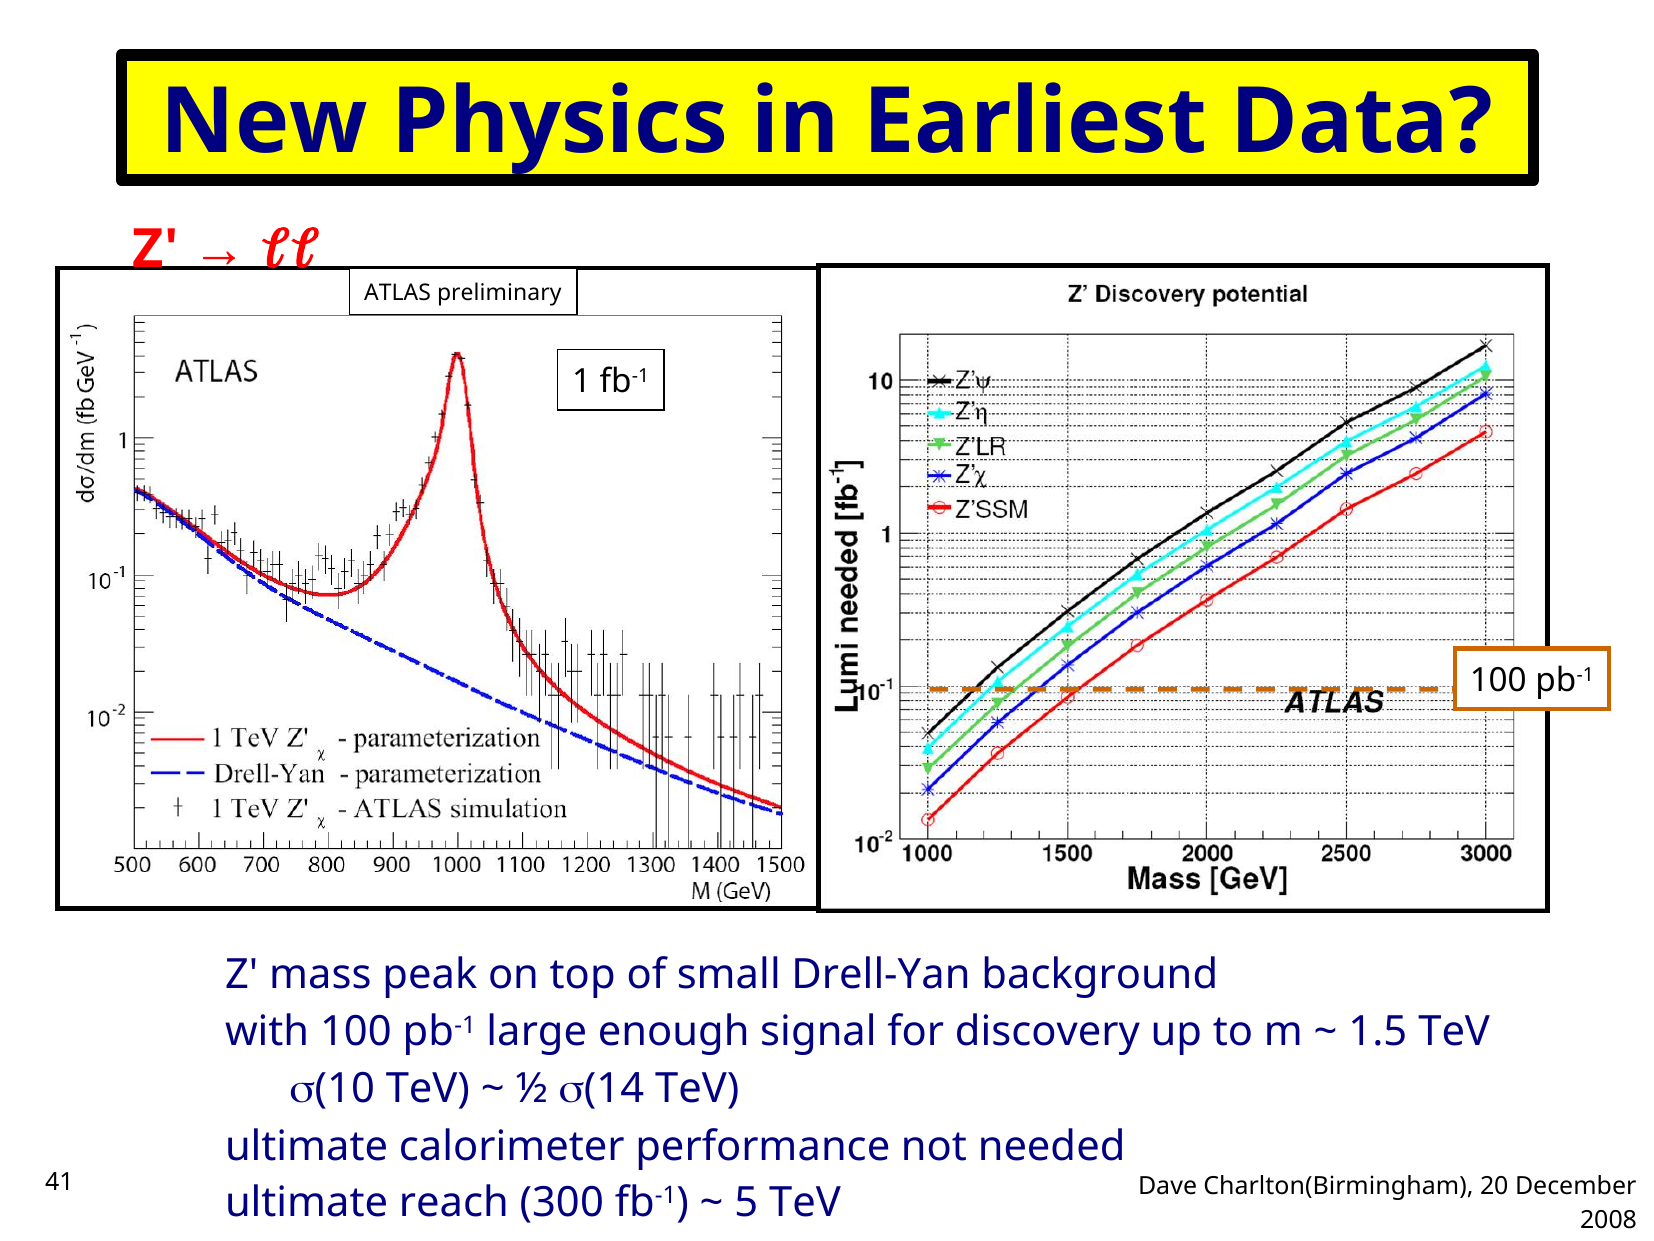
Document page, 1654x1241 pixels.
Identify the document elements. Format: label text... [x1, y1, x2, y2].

picture [820, 267, 1546, 909]
text_box ATLAS preliminary [349, 267, 577, 315]
picture [59, 270, 816, 907]
text_box Z' mass peak on top of small Drell-Yan background with 100 pb-1 large enough signal for discovery up to m ~ 1.5 TeV (10 TeV) ~ ½ (14 TeV)‏ ultimate calorimeter performance not needed ultimate reach (300 fb-1) ~ 5 TeV [124, 936, 1532, 1237]
title New Physics in Earliest Data? [121, 63, 1534, 172]
text_box 100 pb-1 [1455, 648, 1609, 710]
text_box 1 fb-1 [557, 349, 665, 411]
text_box Z' → ℓℓ [132, 208, 349, 281]
